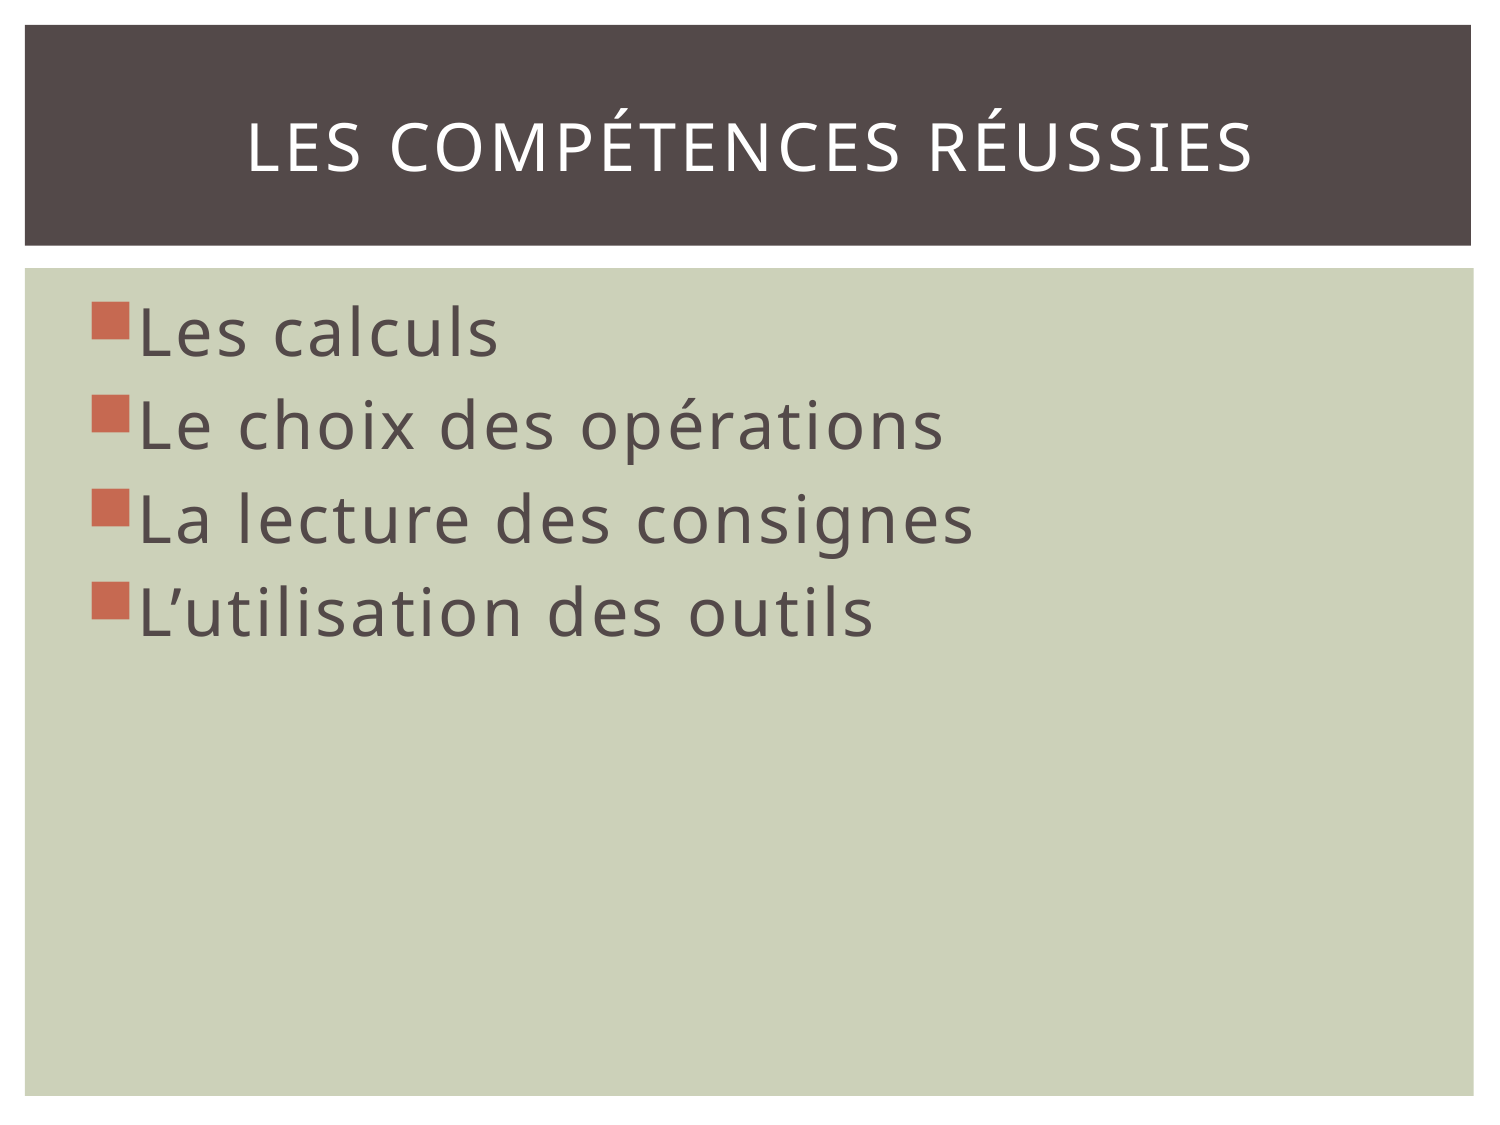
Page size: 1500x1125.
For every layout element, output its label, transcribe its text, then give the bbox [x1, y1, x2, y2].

list Les calculs Le choix des opérations La lecture des consignes L’utilisation des outils [62, 281, 1442, 1005]
title Les compétences réussies [62, 58, 1438, 232]
